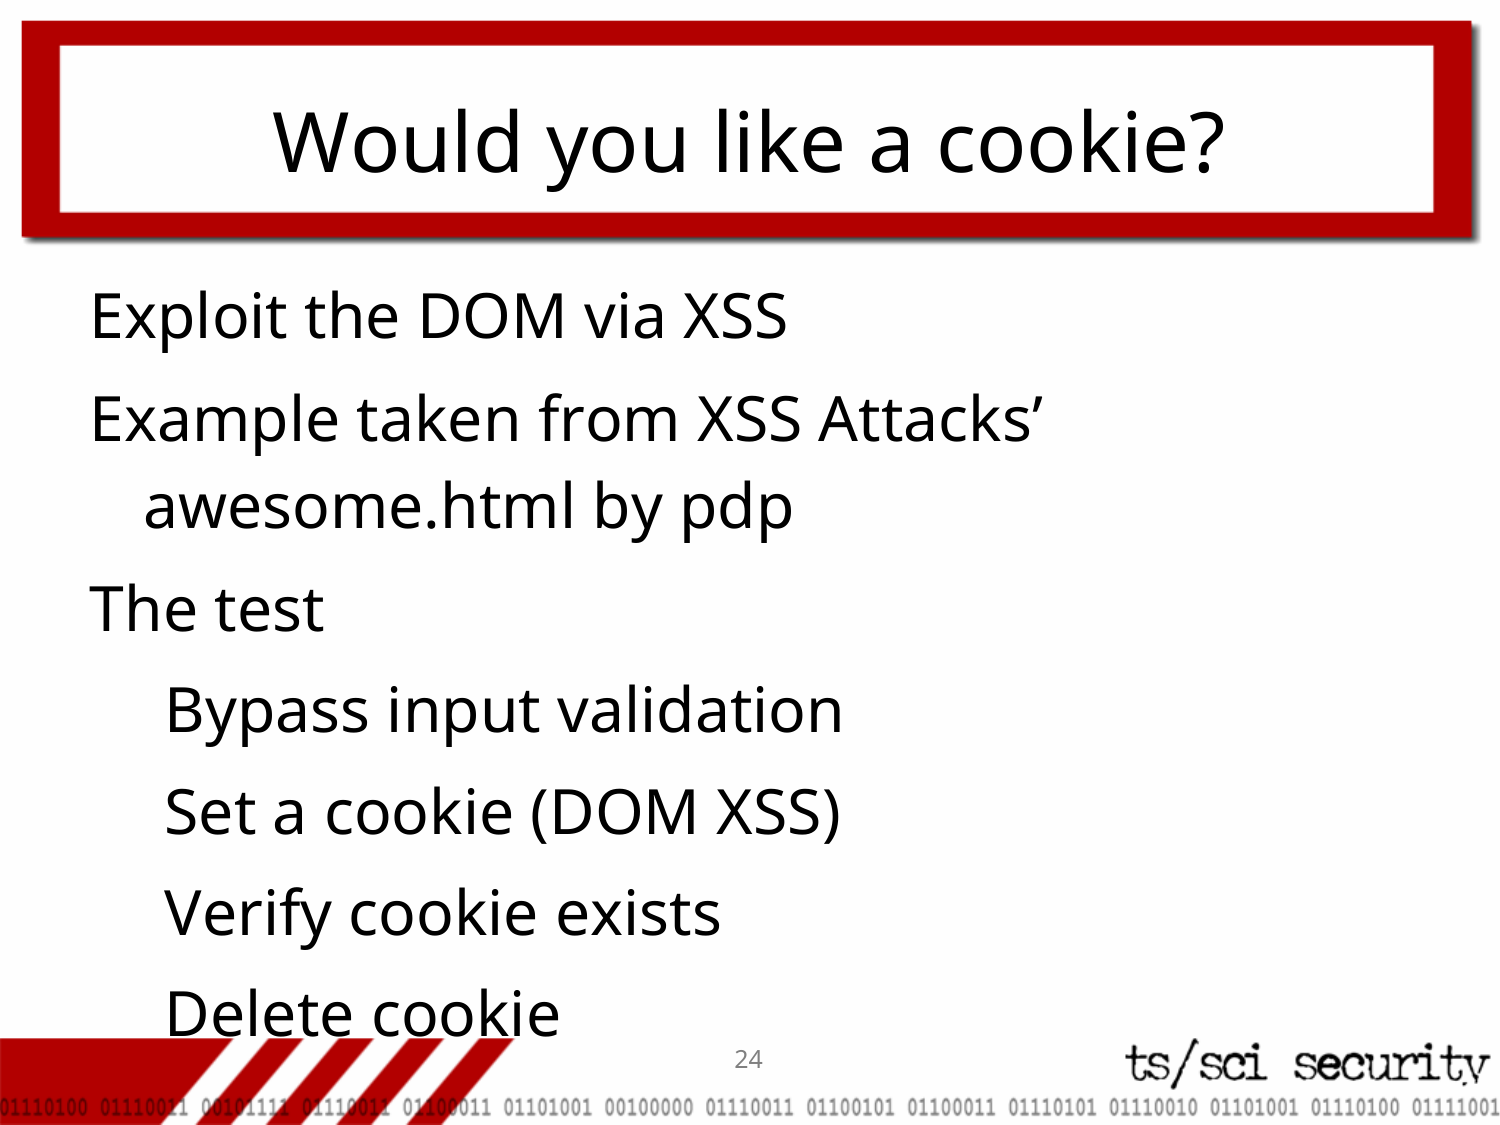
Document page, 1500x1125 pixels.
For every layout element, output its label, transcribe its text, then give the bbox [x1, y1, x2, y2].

title Would you like a cookie? [75, 45, 1426, 233]
picture [0, 0, 1500, 1125]
list Exploit the DOM via XSS Example taken from XSS Attacks’ awesome.html by pdp The test Bypass input validation Set a cookie (DOM XSS)‏ Verify cookie exists Delete cookie [75, 262, 1426, 1006]
